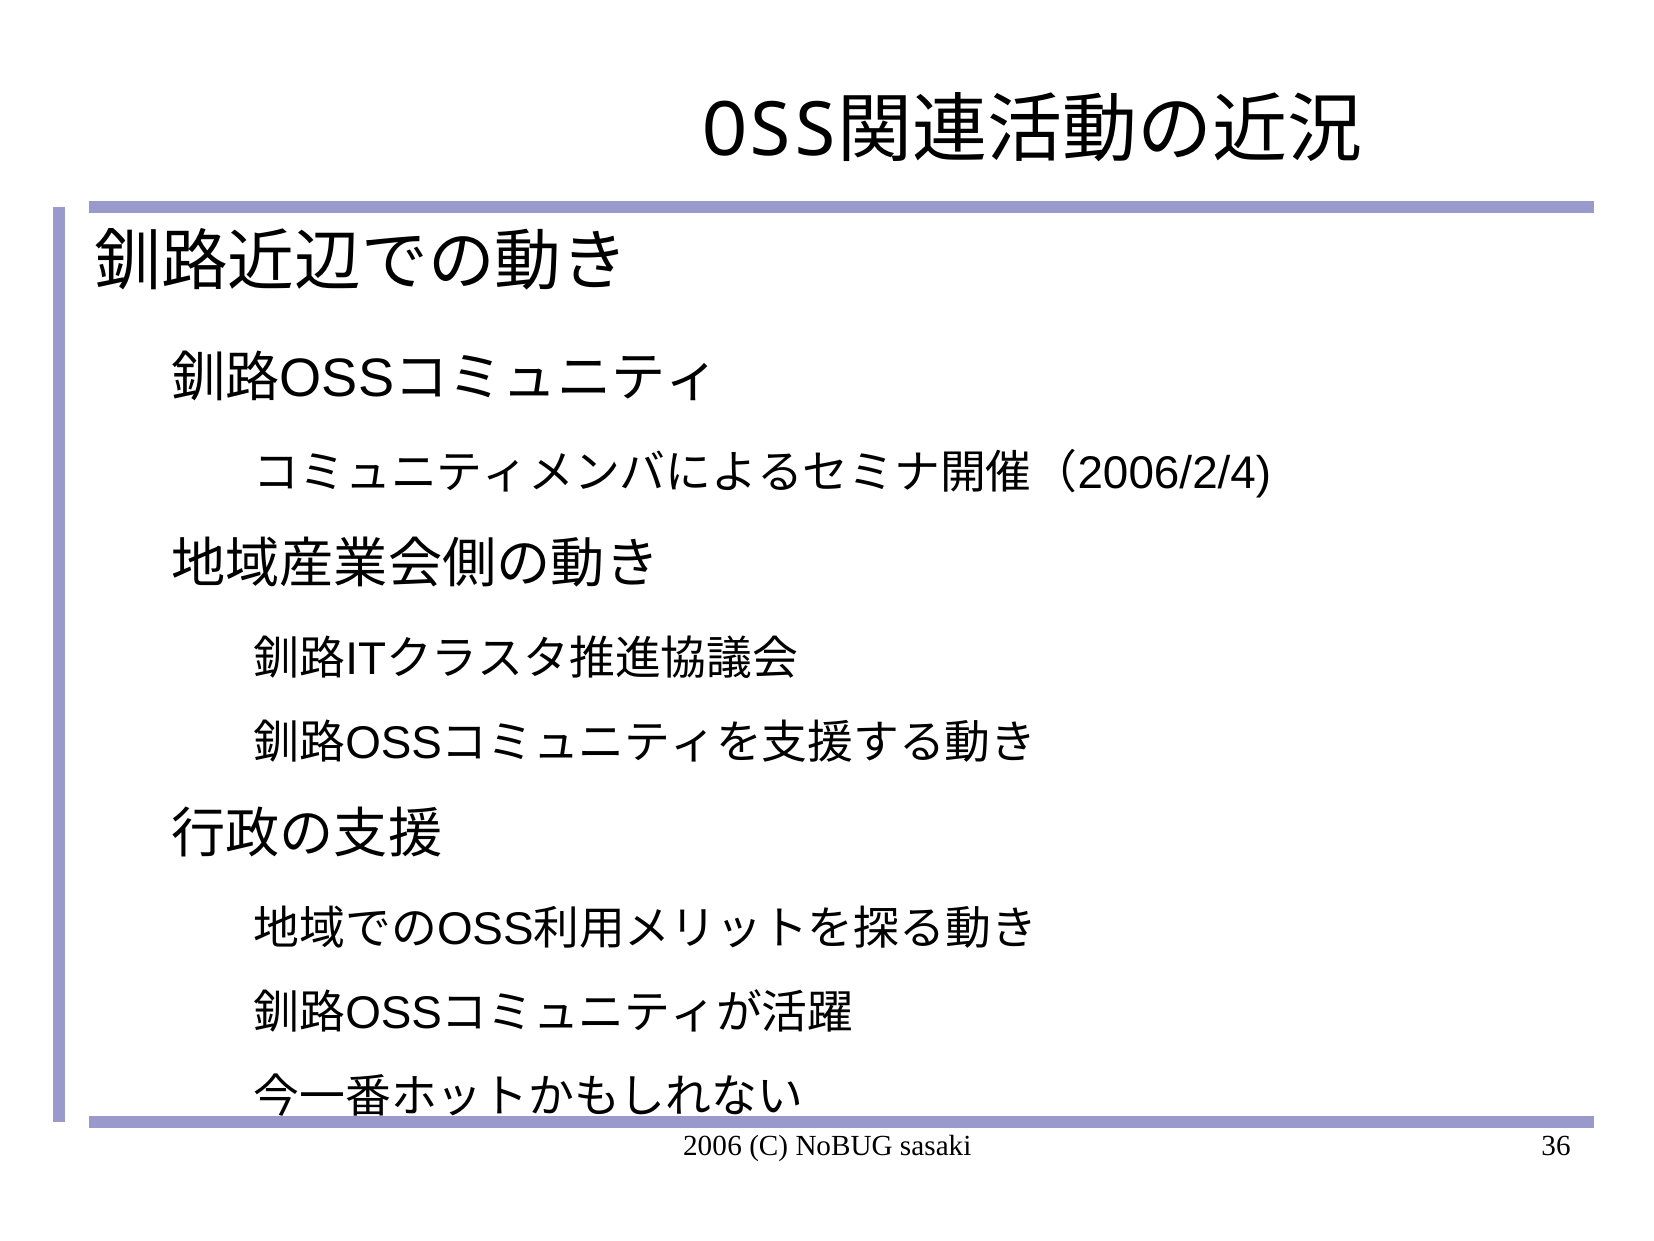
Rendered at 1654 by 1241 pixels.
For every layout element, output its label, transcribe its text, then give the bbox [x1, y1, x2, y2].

list 釧路近辺での動き 釧路OSSコミュニティ コミュニティメンバによるセミナ開催（2006/2/4) 地域産業会側の動き 釧路ITクラスタ推進協議会 釧路OSSコミュニティを支援する動き 行政の支援 地域でのOSS利用メリットを探る動き 釧路OSSコミュニティが活躍 今一番ホットかもしれない [76, 206, 1565, 1123]
title OSS関連活動の近況 [501, 59, 1563, 187]
